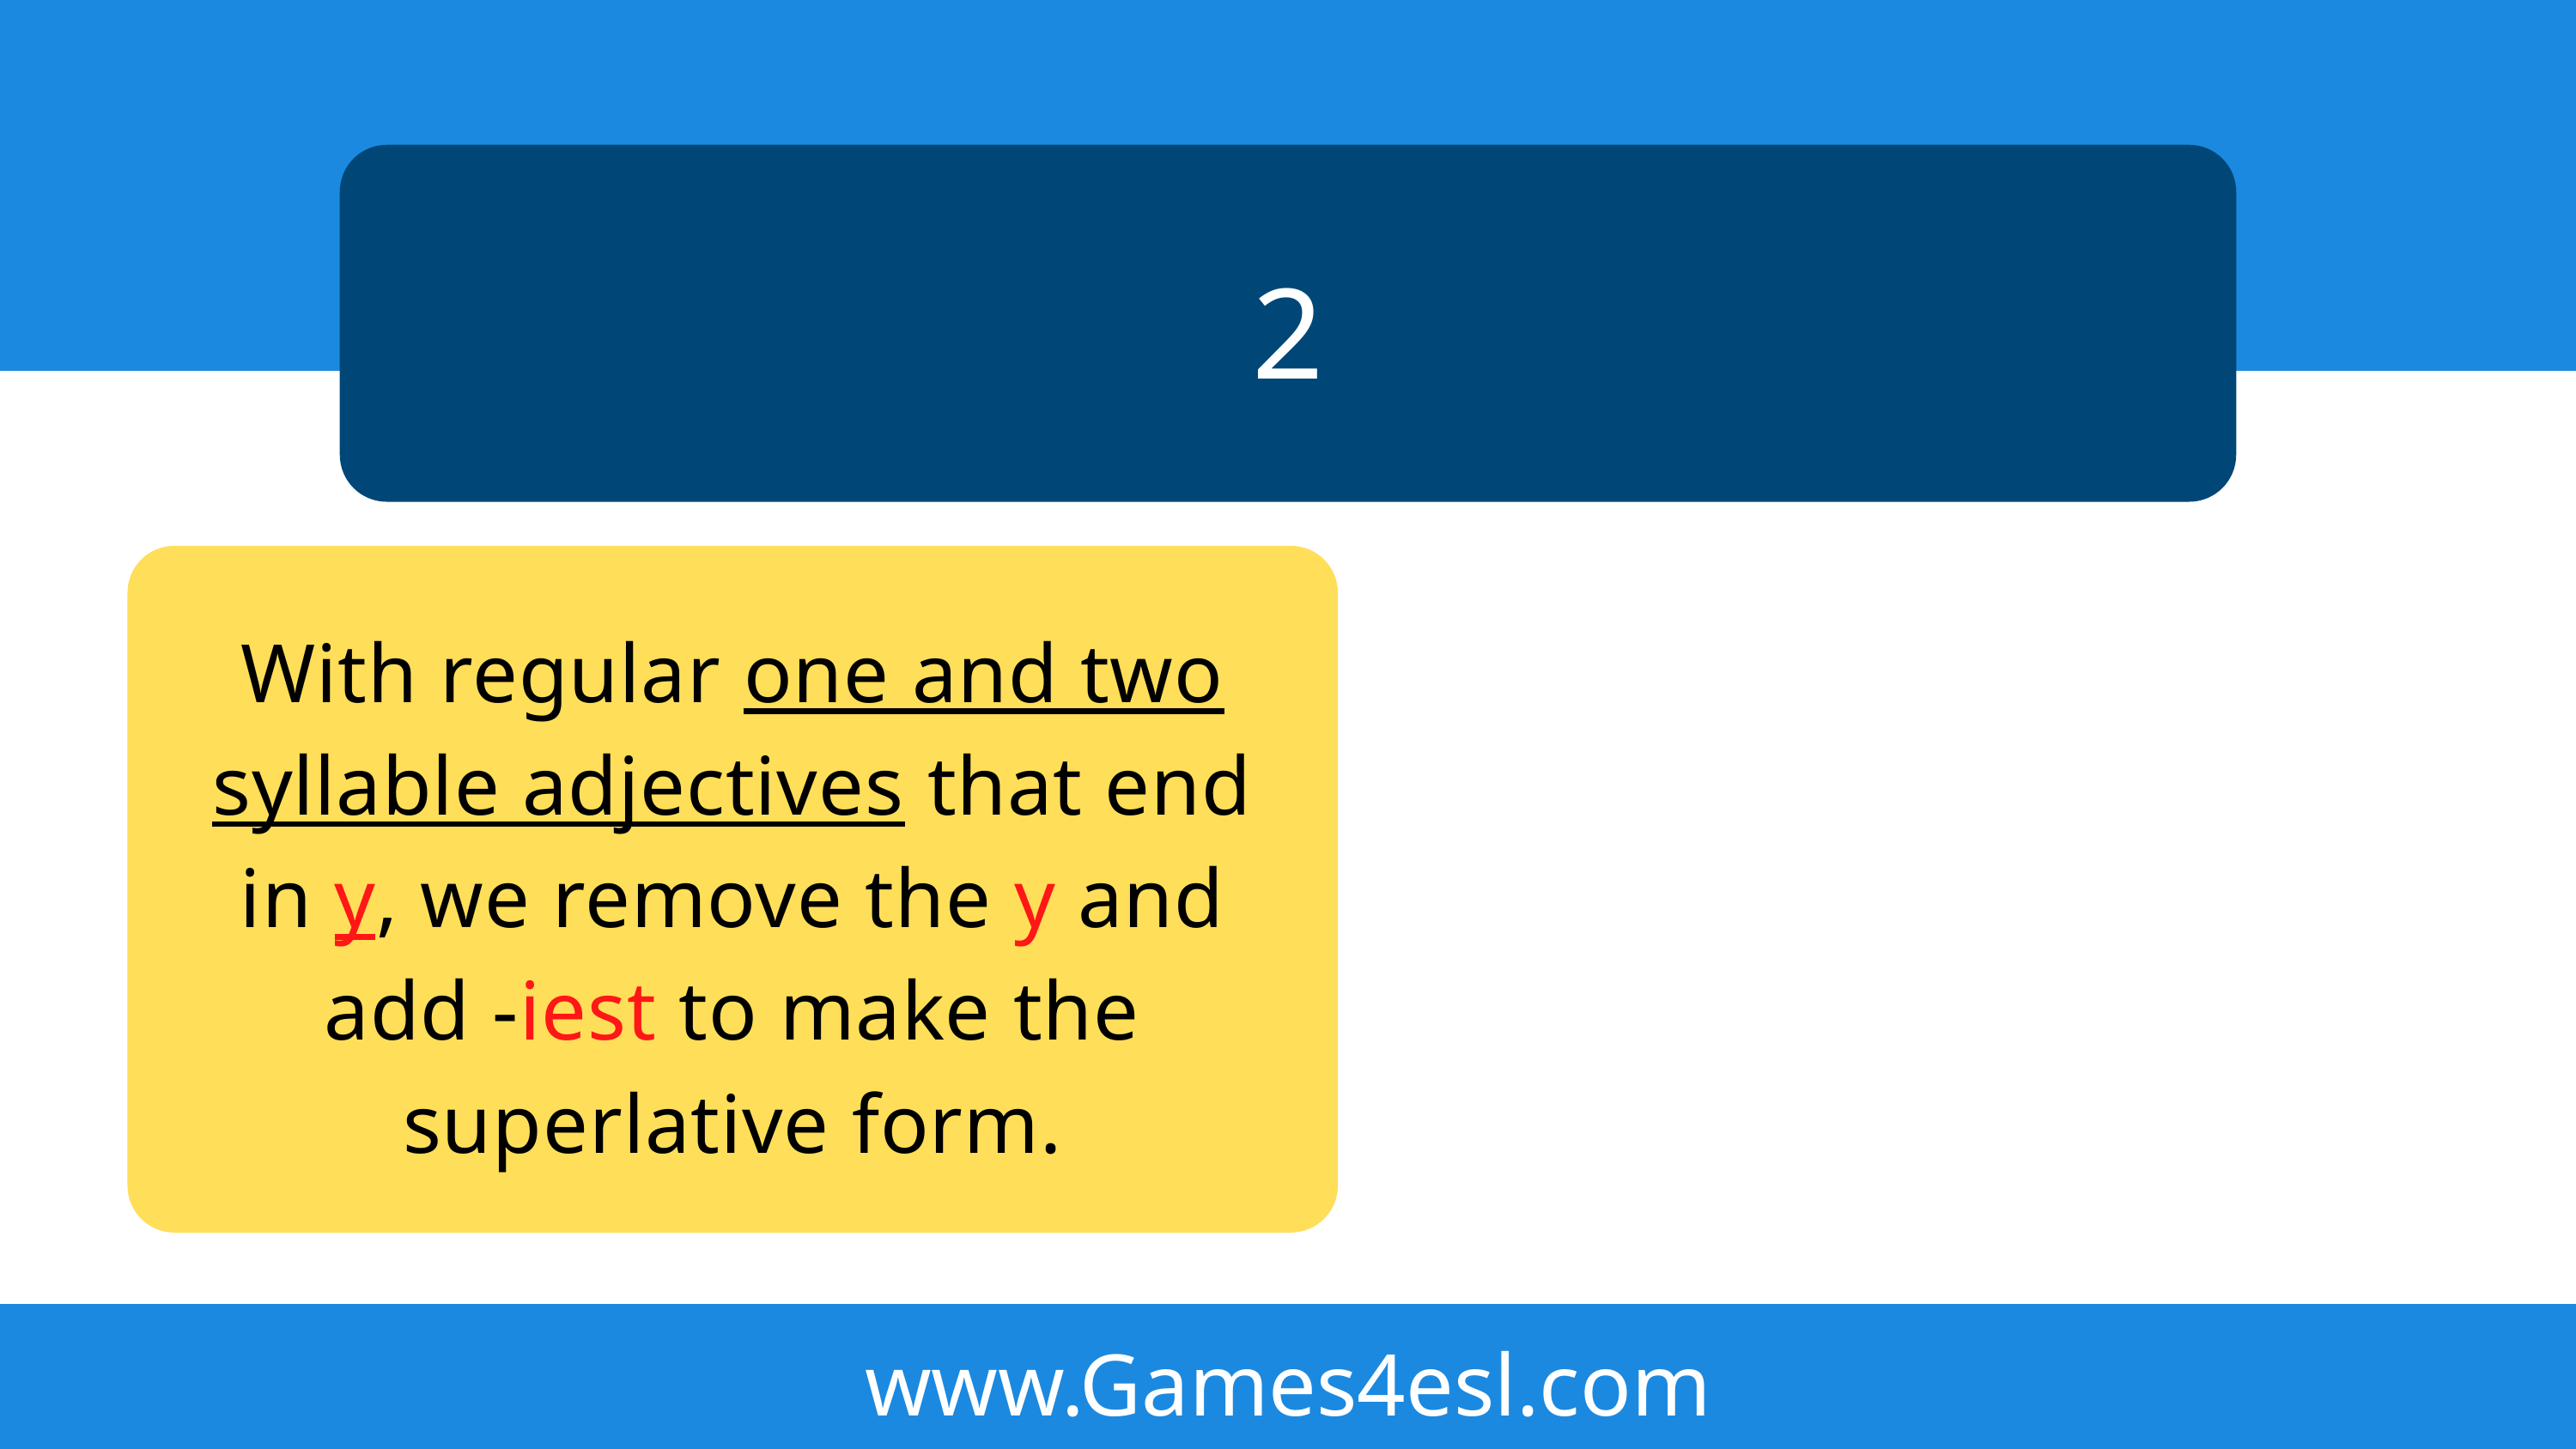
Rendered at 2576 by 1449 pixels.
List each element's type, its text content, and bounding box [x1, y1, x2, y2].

text_box [0, 0, 2576, 502]
text_box www.Games4esl.com [842, 1314, 1734, 1426]
text_box [127, 545, 1339, 1233]
text_box With regular one and two syllable adjectives that end in y, we remove the y and add -iest to make the superlative form. [173, 605, 1292, 1162]
text_box [0, 1304, 2576, 1449]
text_box 2 [434, 228, 2142, 398]
